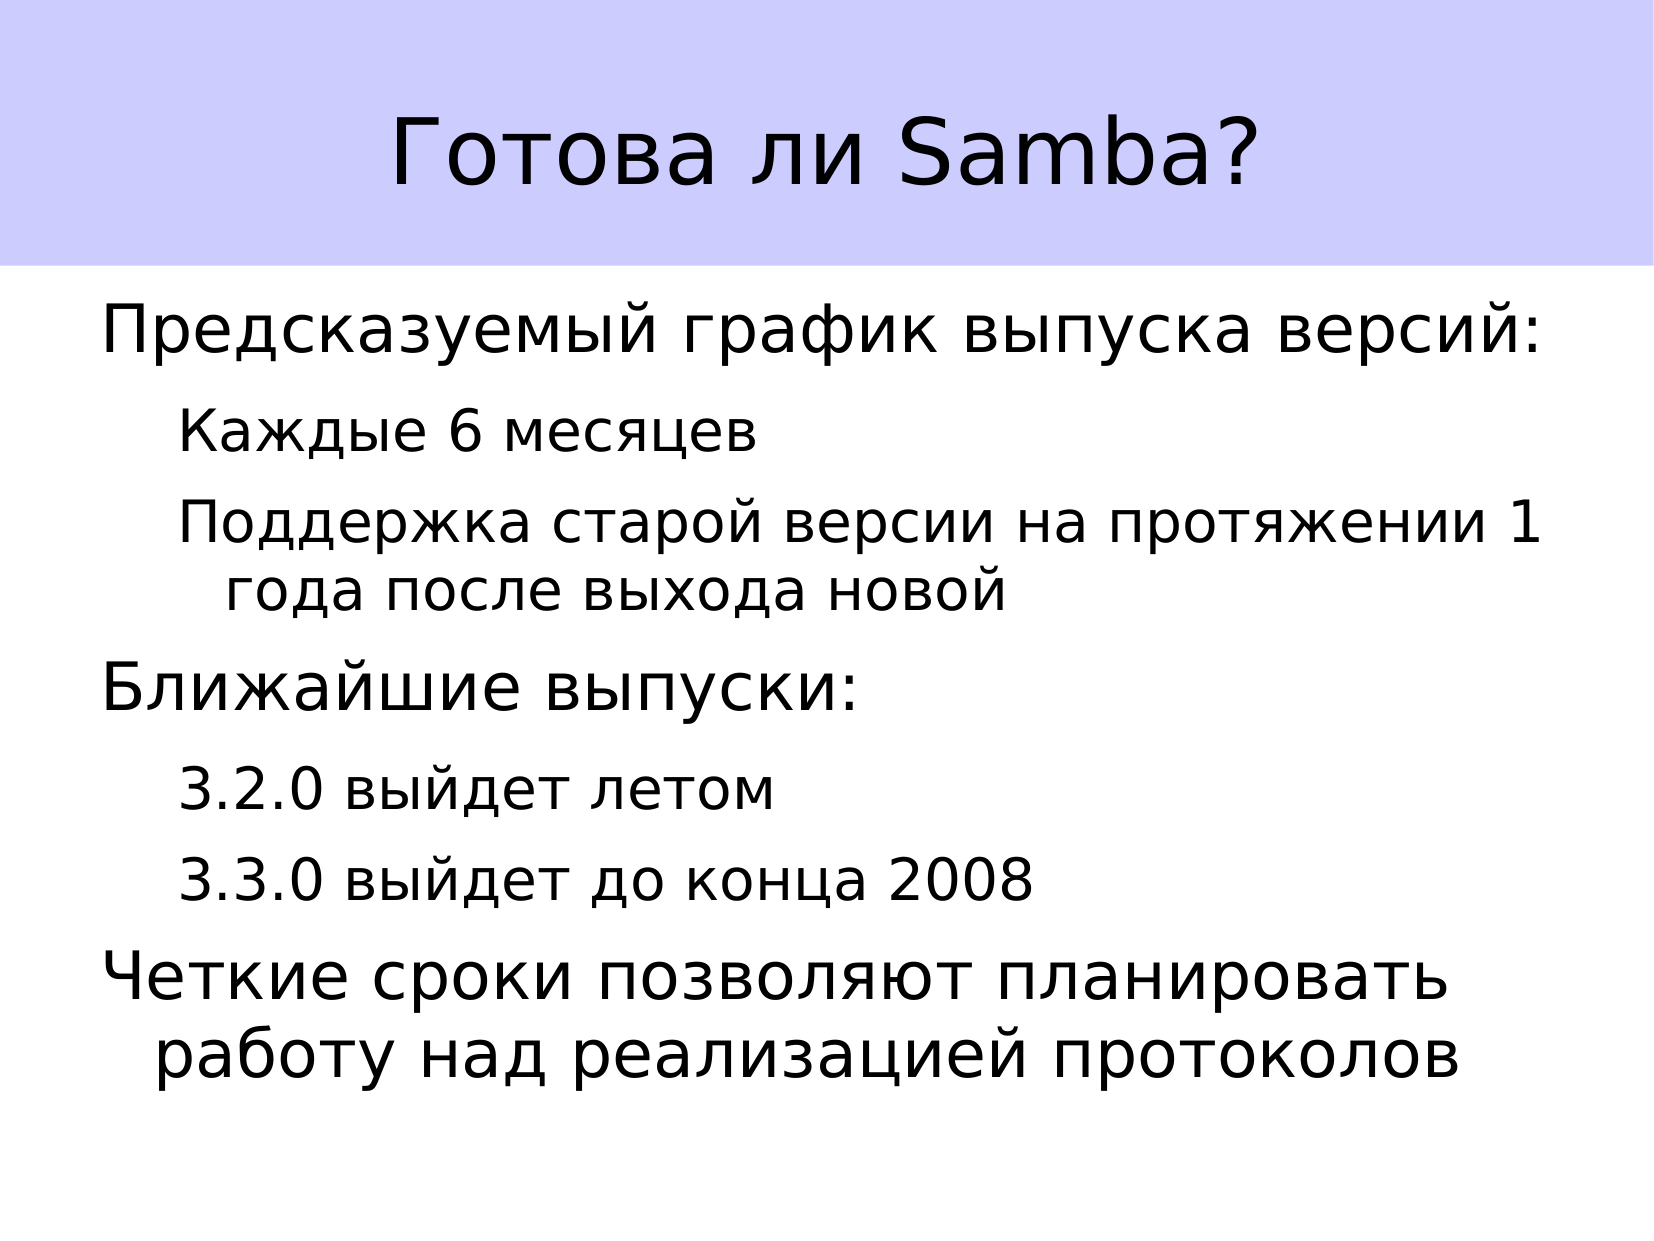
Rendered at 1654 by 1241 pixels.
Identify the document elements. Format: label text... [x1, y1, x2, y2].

list Предсказуемый график выпуска версий: Каждые 6 месяцев Поддержка старой версии на протяжении 1 года после выхода новой Ближайшие выпуски: 3.2.0 выйдет летом 3.3.0 выйдет до конца 2008 Четкие сроки позволяют планировать работу над реализацией протоколов [82, 290, 1571, 1171]
title Готова ли Samba? [82, 56, 1571, 250]
